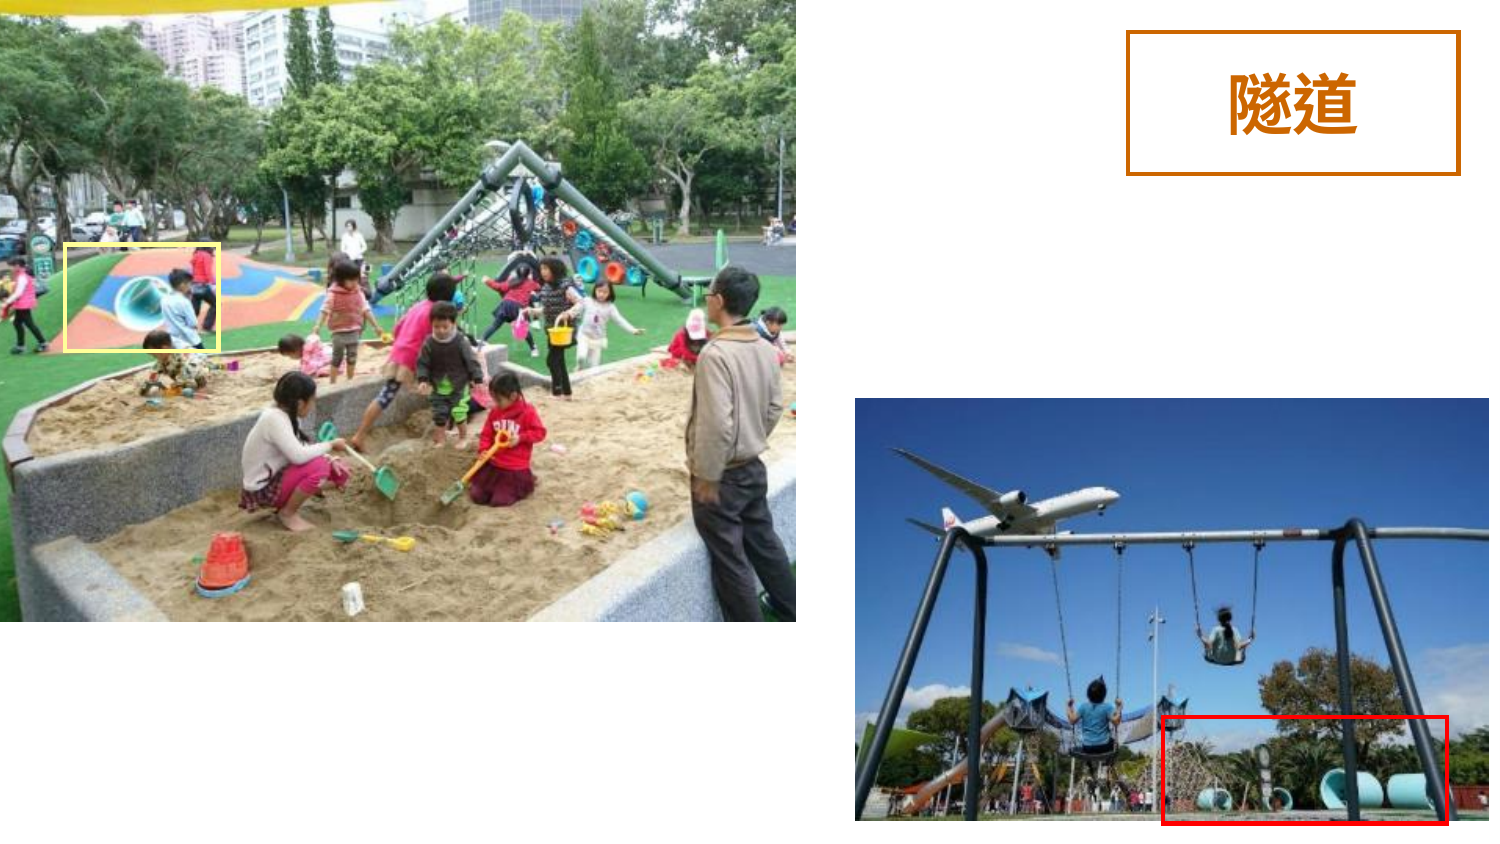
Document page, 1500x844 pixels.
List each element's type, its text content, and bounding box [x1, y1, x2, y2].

text_box [0, 0, 1500, 844]
picture [0, 0, 796, 622]
text_box 隧道 [1128, 32, 1458, 174]
picture [1165, 719, 1445, 821]
picture [855, 398, 1489, 821]
